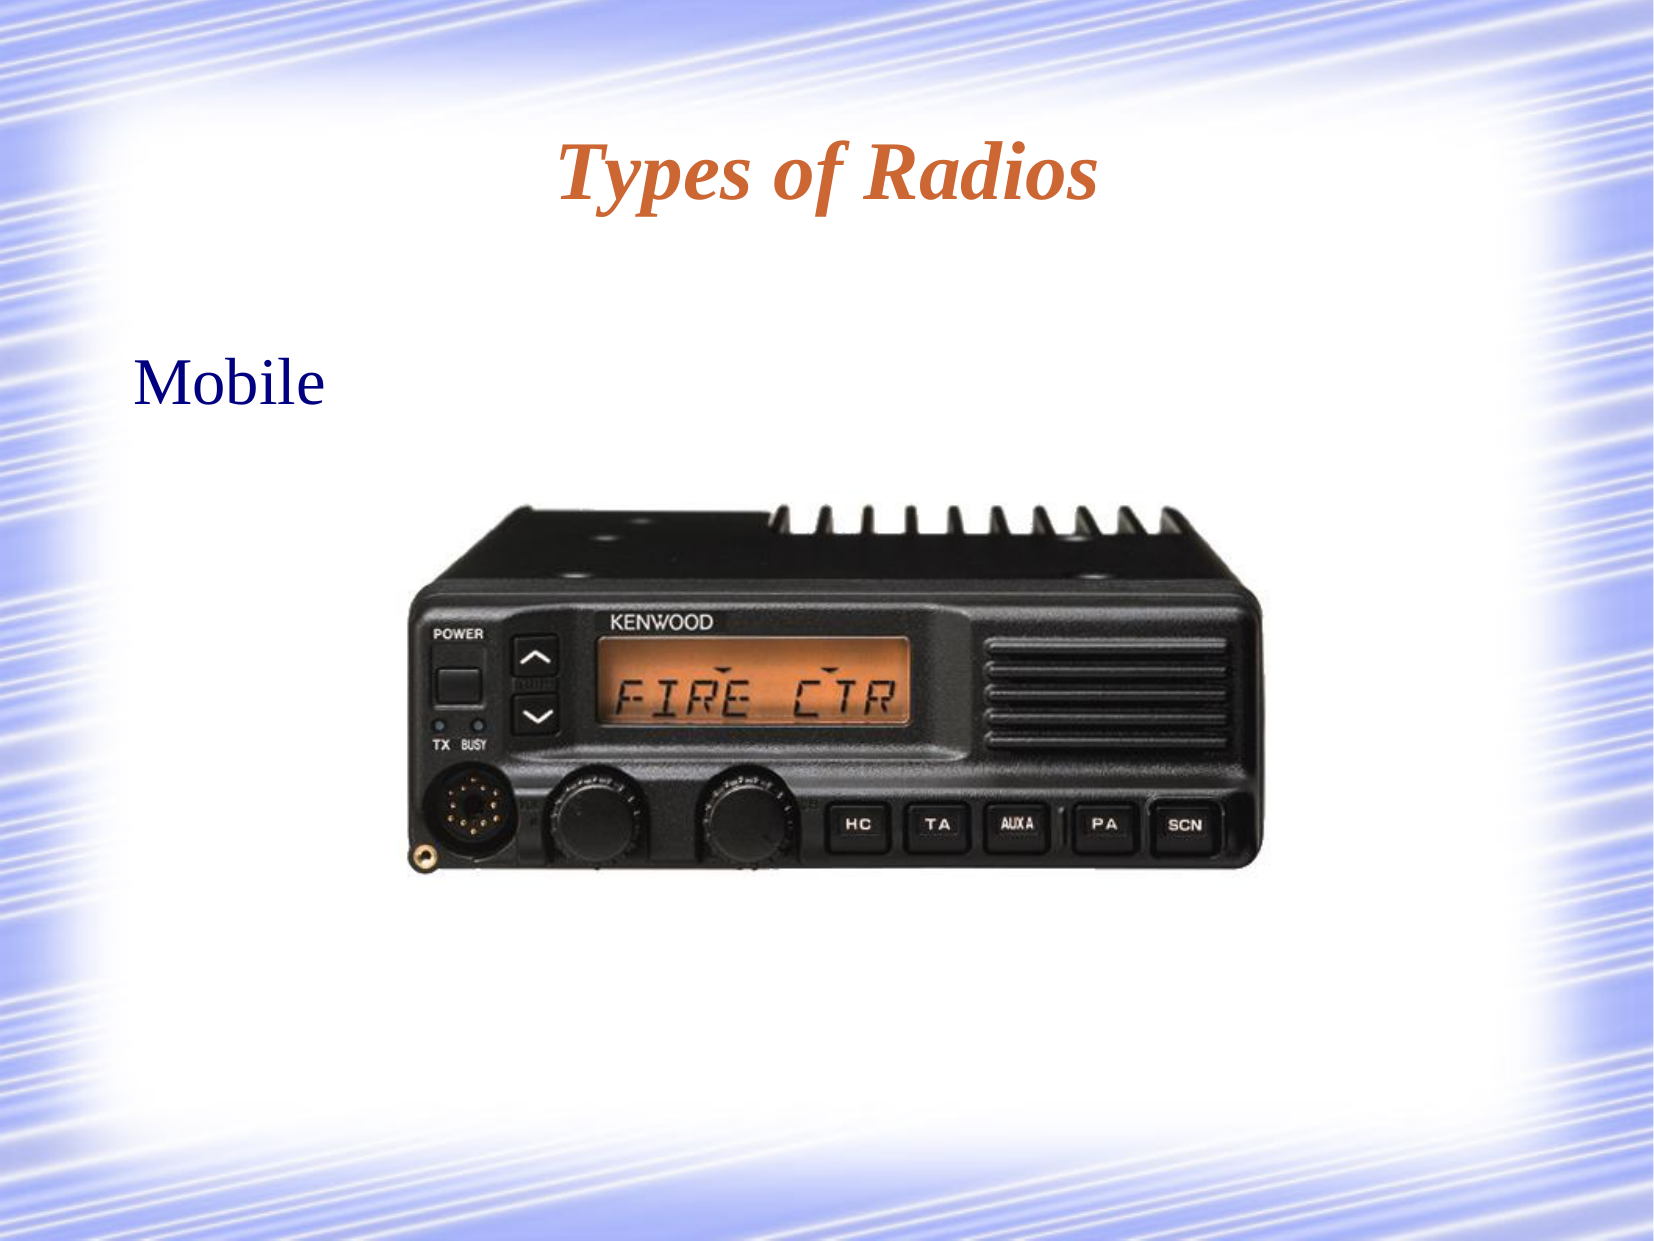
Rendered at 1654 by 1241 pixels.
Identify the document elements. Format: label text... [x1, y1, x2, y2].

picture [0, 0, 1654, 1241]
title Types of Radios [121, 67, 1534, 275]
list Mobile [121, 344, 1534, 1127]
